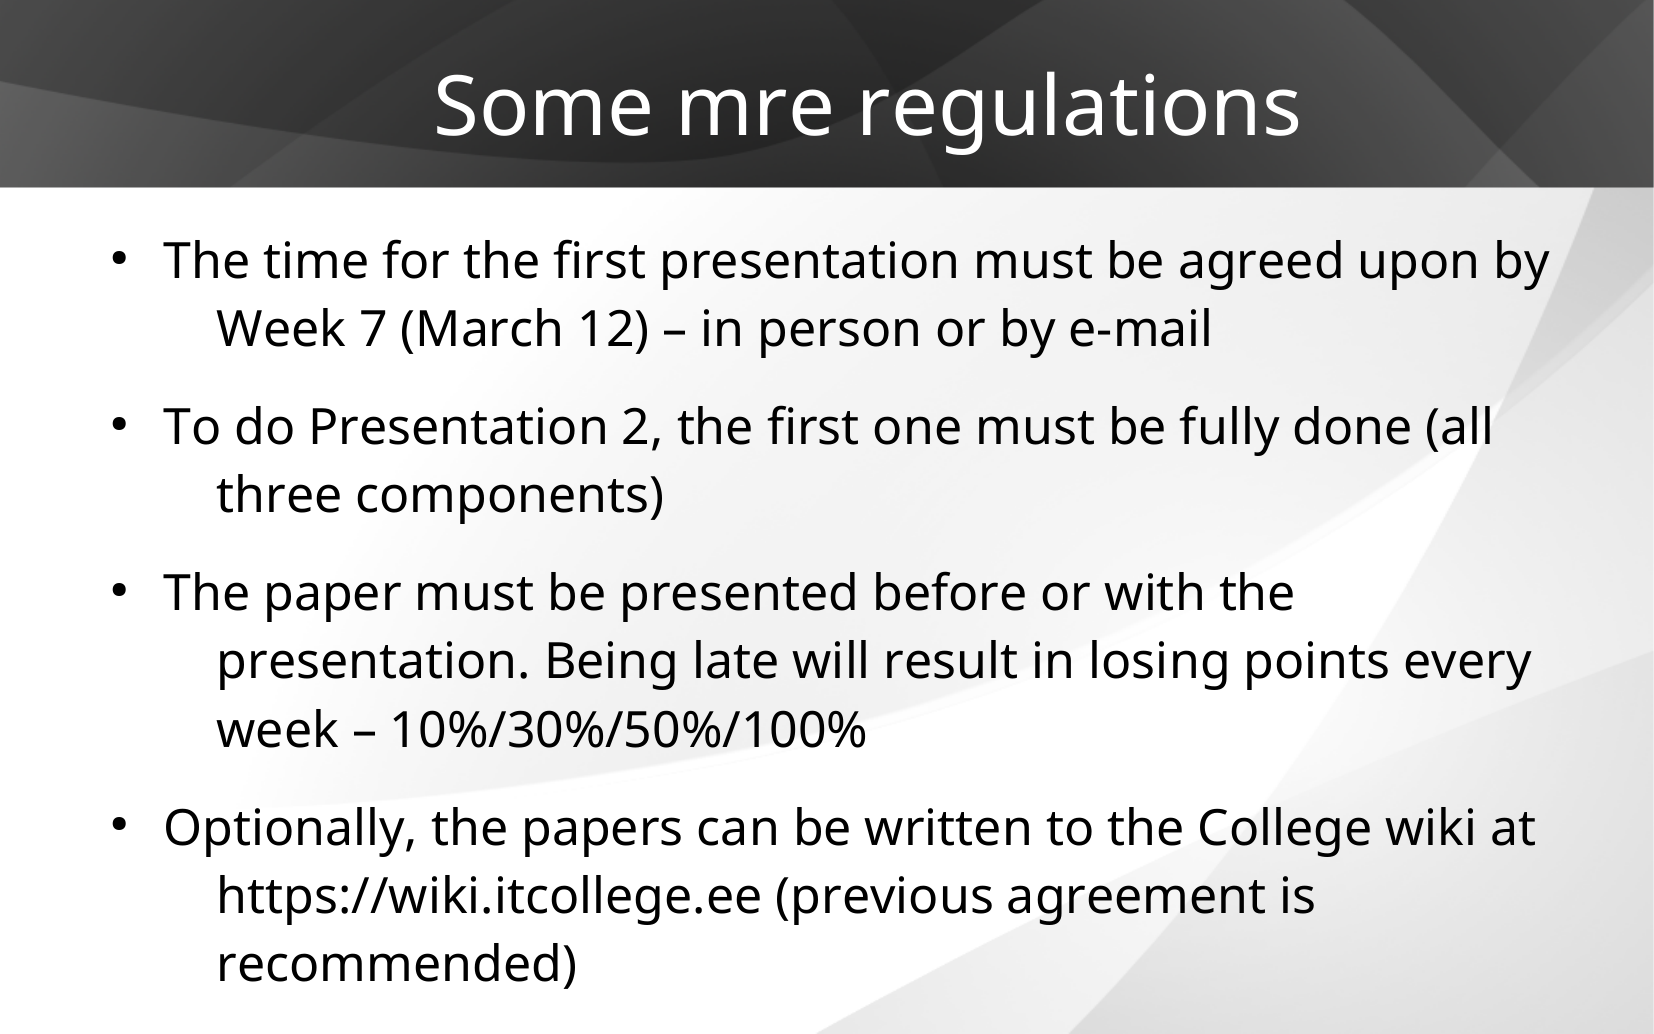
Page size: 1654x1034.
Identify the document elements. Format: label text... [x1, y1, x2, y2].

list The time for the first presentation must be agreed upon by Week 7 (March 12) – in person or by e-mail To do Presentation 2, the first one must be fully done (all three components) The paper must be presented before or with the presentation. Being late will result in losing points every week – 10%/30%/50%/100% Optionally, the papers can be written to the College wiki at https://wiki.itcollege.ee (previous agreement is recommended) [75, 225, 1613, 1013]
title Some mre regulations [124, 0, 1613, 208]
picture [0, 0, 1654, 1034]
